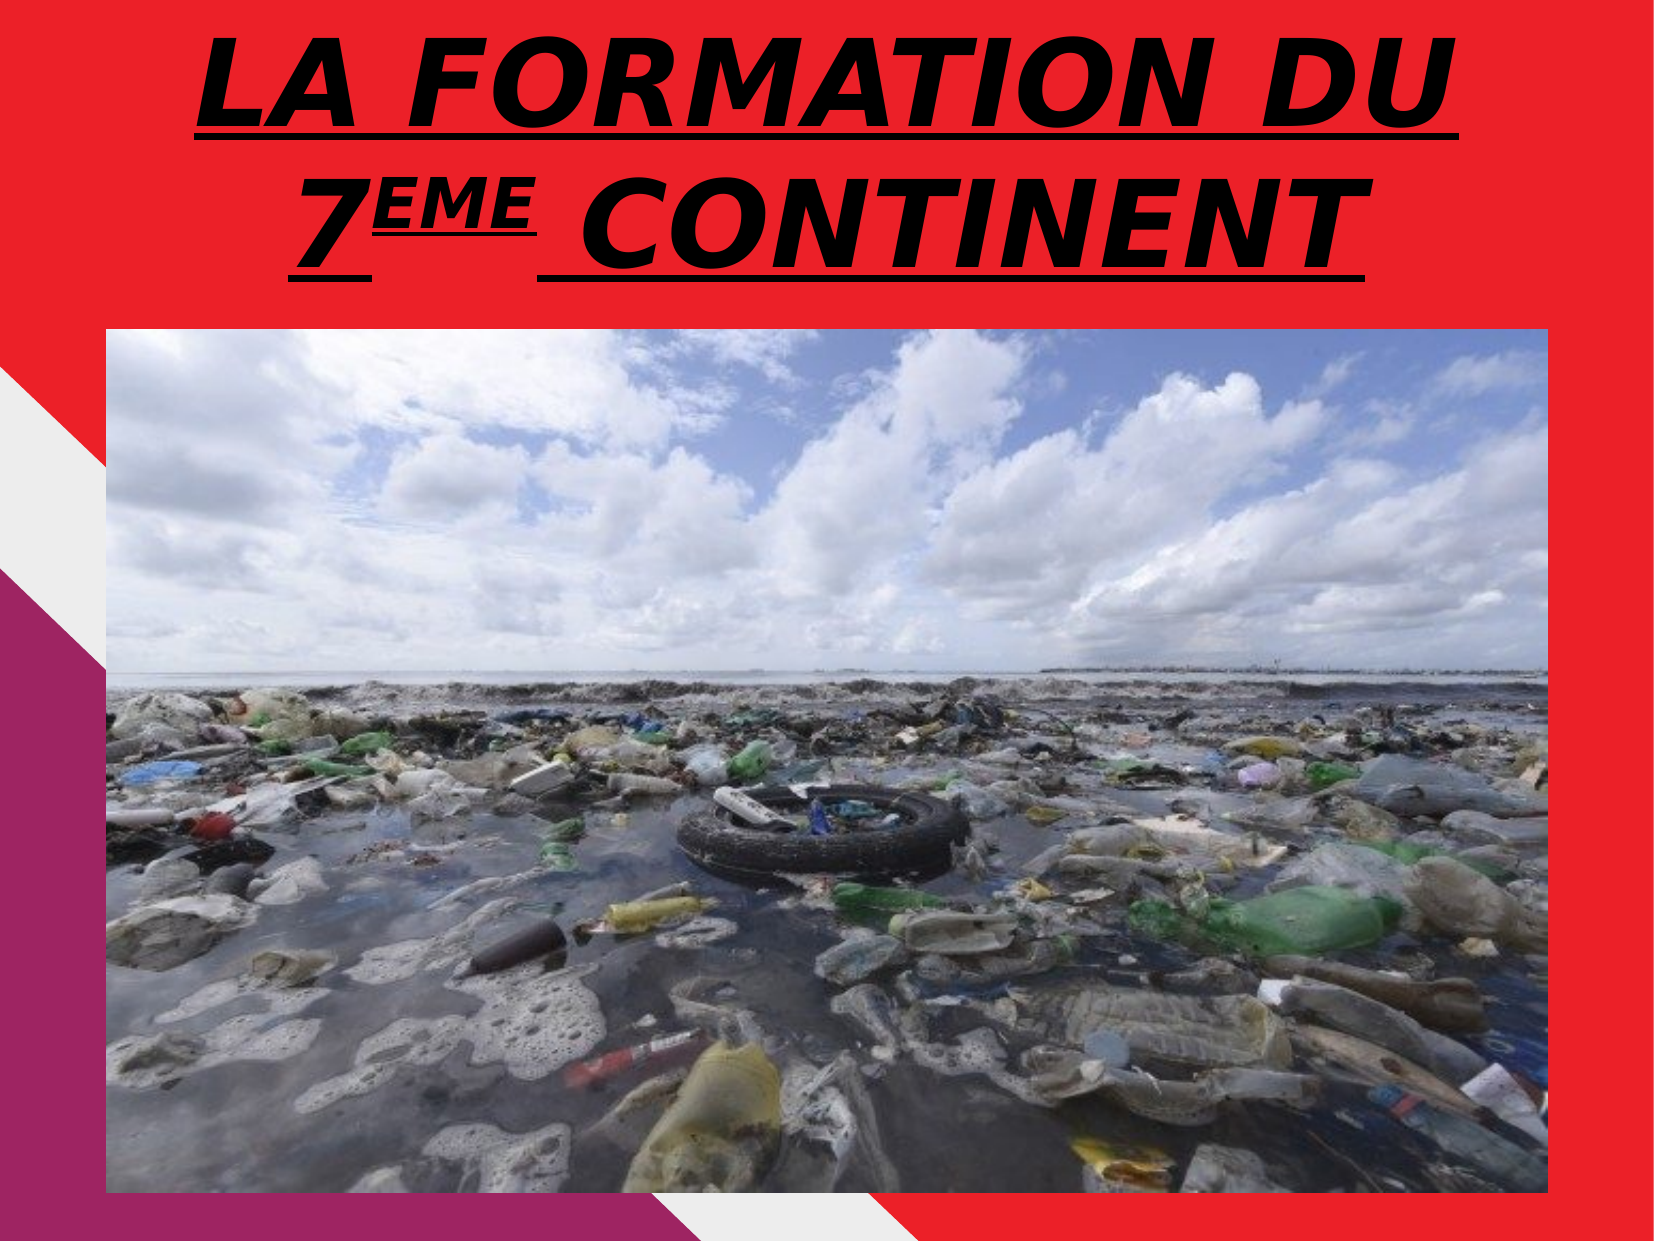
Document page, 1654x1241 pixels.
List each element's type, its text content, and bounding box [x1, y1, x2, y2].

title LA FORMATION DU 7EME CONTINENT [82, 12, 1571, 294]
picture [106, 329, 1548, 1193]
